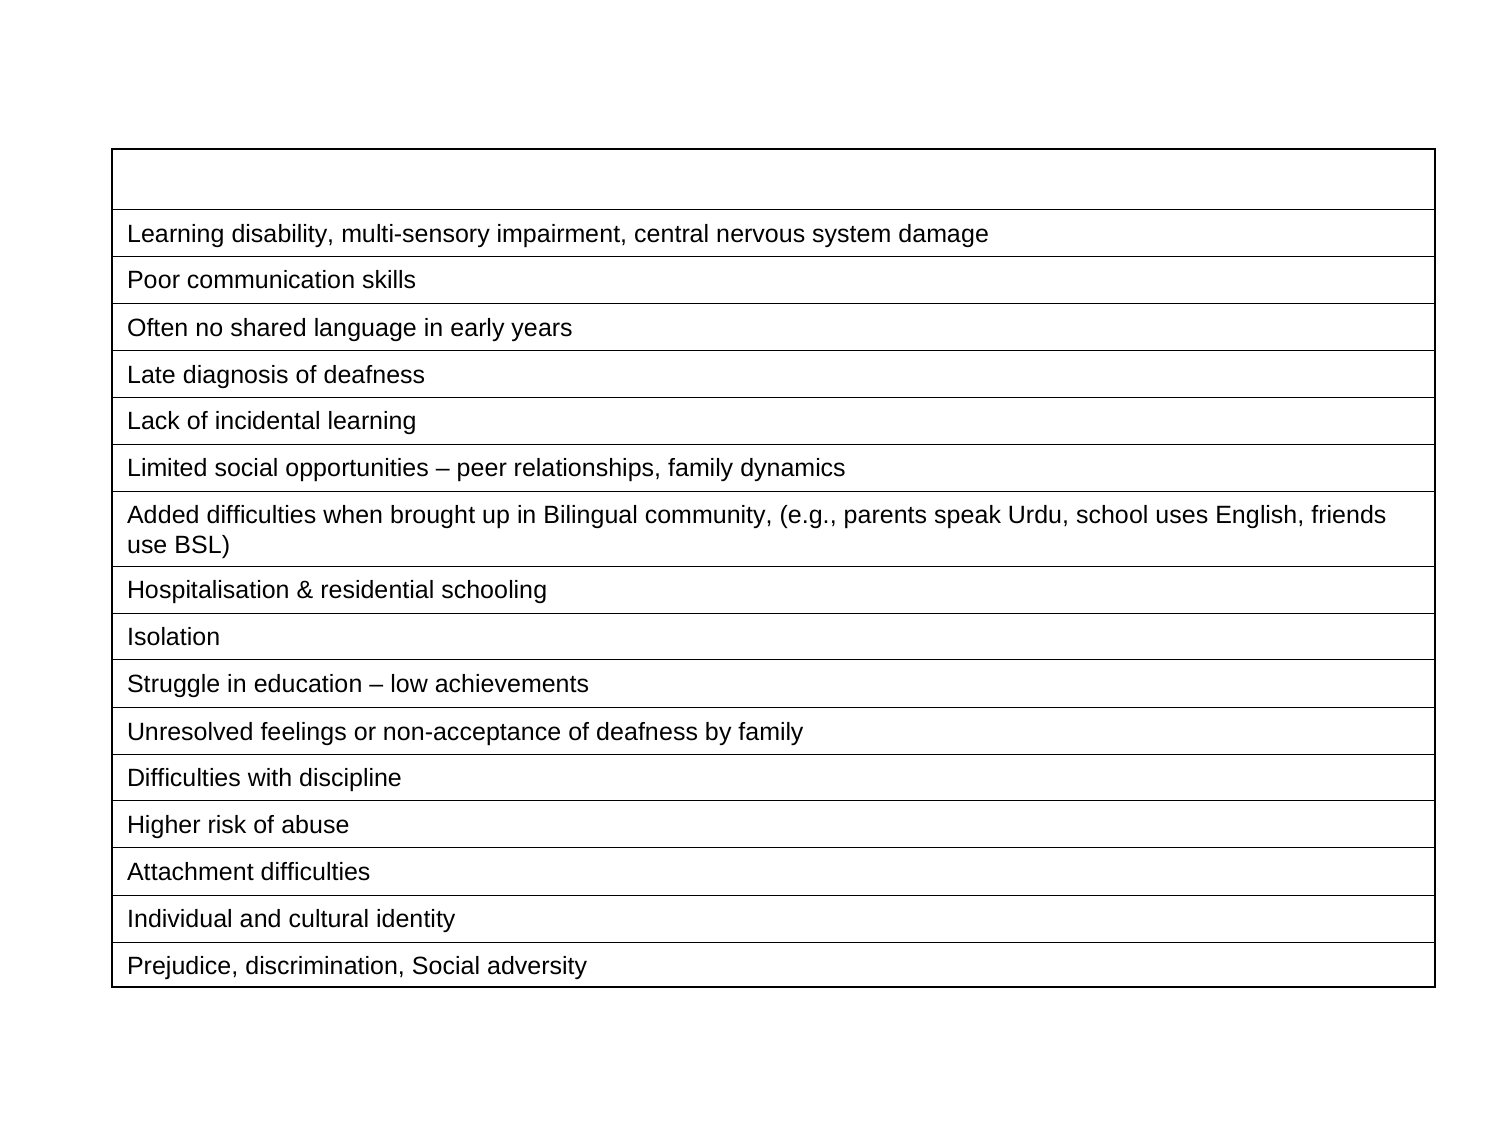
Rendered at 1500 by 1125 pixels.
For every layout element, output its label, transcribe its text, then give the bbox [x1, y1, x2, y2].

table_cell Difficulties with discipline [113, 755, 1434, 800]
table_cell Learning disability, multi-sensory impairment, central nervous system damage [113, 210, 1434, 256]
table_cell Prejudice, discrimination, Social adversity [113, 943, 1434, 986]
table_cell Poor communication skills [113, 257, 1434, 303]
table_cell Attachment difficulties [113, 848, 1434, 895]
table_cell Added difficulties when brought up in Bilingual community, (e.g., parents speak Urdu, school uses English, friends use BSL) [113, 492, 1434, 566]
table_cell Limited social opportunities – peer relationships, family dynamics [113, 445, 1434, 491]
table_cell Isolation [113, 614, 1434, 659]
table_cell Often no shared language in early years [113, 304, 1434, 350]
table_header [113, 150, 1434, 209]
table_cell Individual and cultural identity [113, 896, 1434, 942]
table_cell Higher risk of abuse [113, 801, 1434, 847]
table_cell Lack of incidental learning [113, 398, 1434, 444]
table_cell Struggle in education – low achievements [113, 660, 1434, 707]
table_cell Unresolved feelings or non-acceptance of deafness by family [113, 708, 1434, 754]
table_cell Late diagnosis of deafness [113, 351, 1434, 397]
table_cell Hospitalisation & residential schooling [113, 567, 1434, 613]
